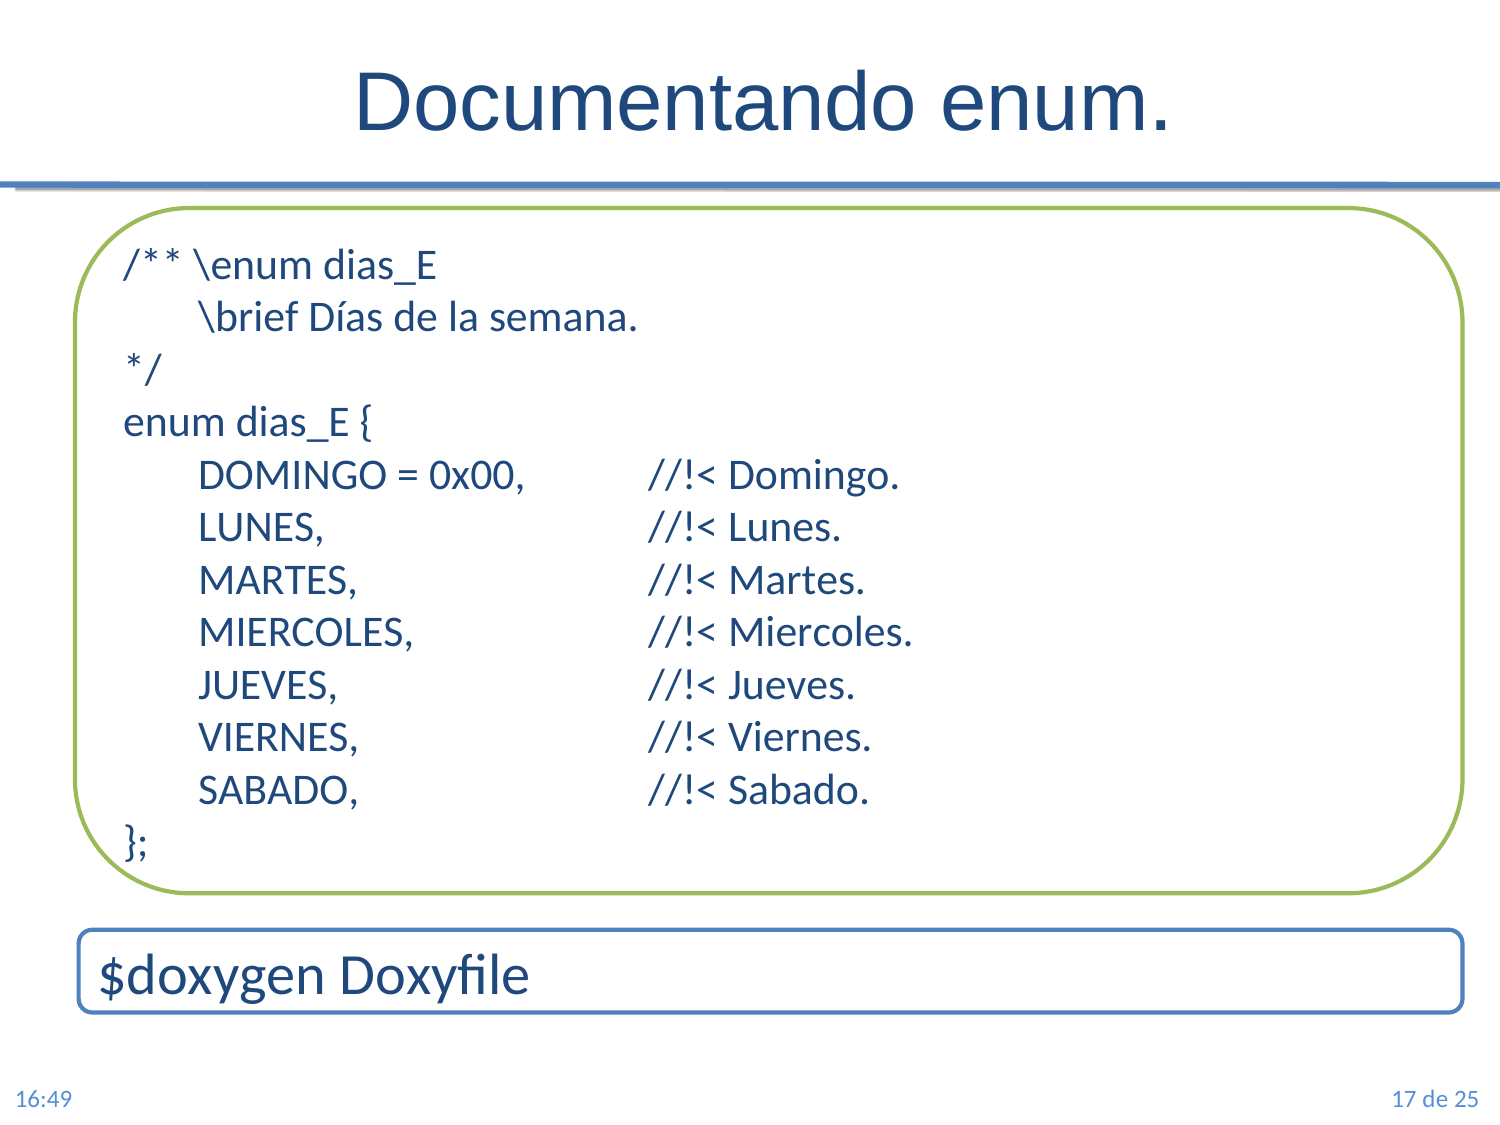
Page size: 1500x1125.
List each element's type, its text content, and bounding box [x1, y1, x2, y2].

text_box /** \enum dias_E \brief Días de la semana. */ enum dias_E { DOMINGO = 0x00, //!< Domingo. LUNES, //!< Lunes. MARTES, //!< Martes. MIERCOLES, //!< Miercoles. JUEVES, //!< Jueves. VIERNES, //!< Viernes. SABADO, //!< Sabado. }; [74, 208, 1463, 894]
text_box $doxygen Doxyfile [78, 929, 1463, 1013]
text_box Documentando enum. [88, 0, 1439, 181]
text_box <number> de 25 [1352, 1070, 1500, 1125]
text_box 16:49 [0, 1070, 124, 1125]
